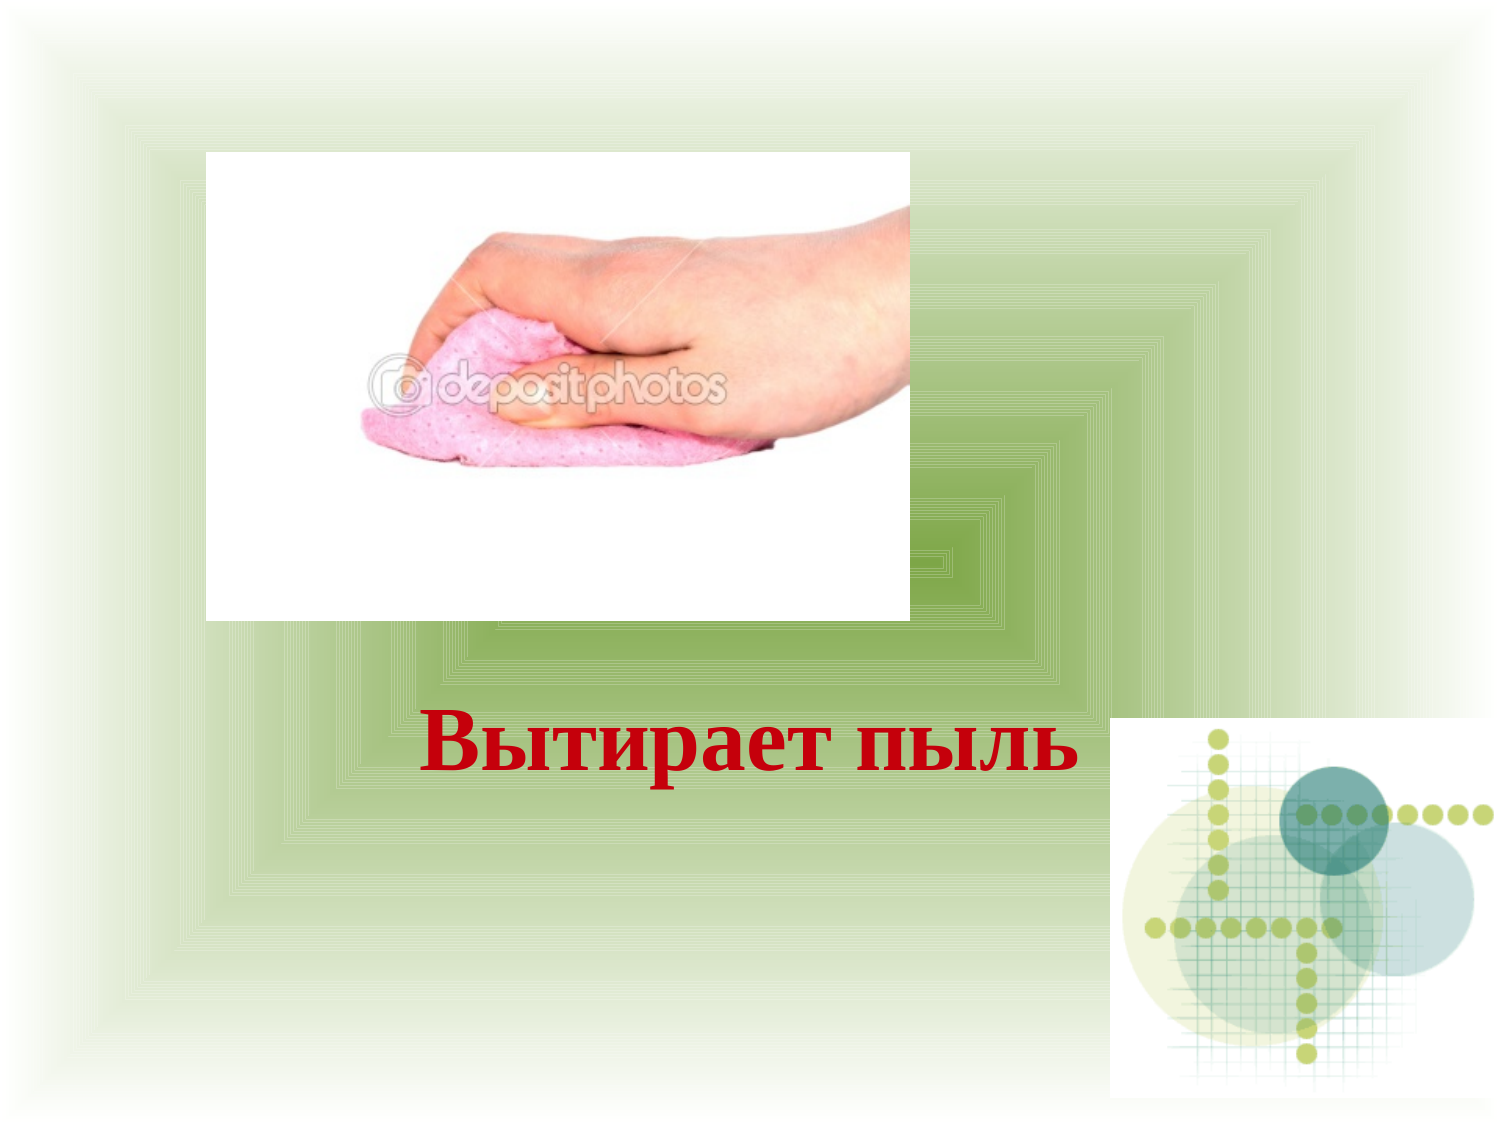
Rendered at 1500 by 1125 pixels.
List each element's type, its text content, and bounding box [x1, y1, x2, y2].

text_box Вытирает пыль [110, 320, 1390, 1048]
picture [206, 152, 910, 320]
